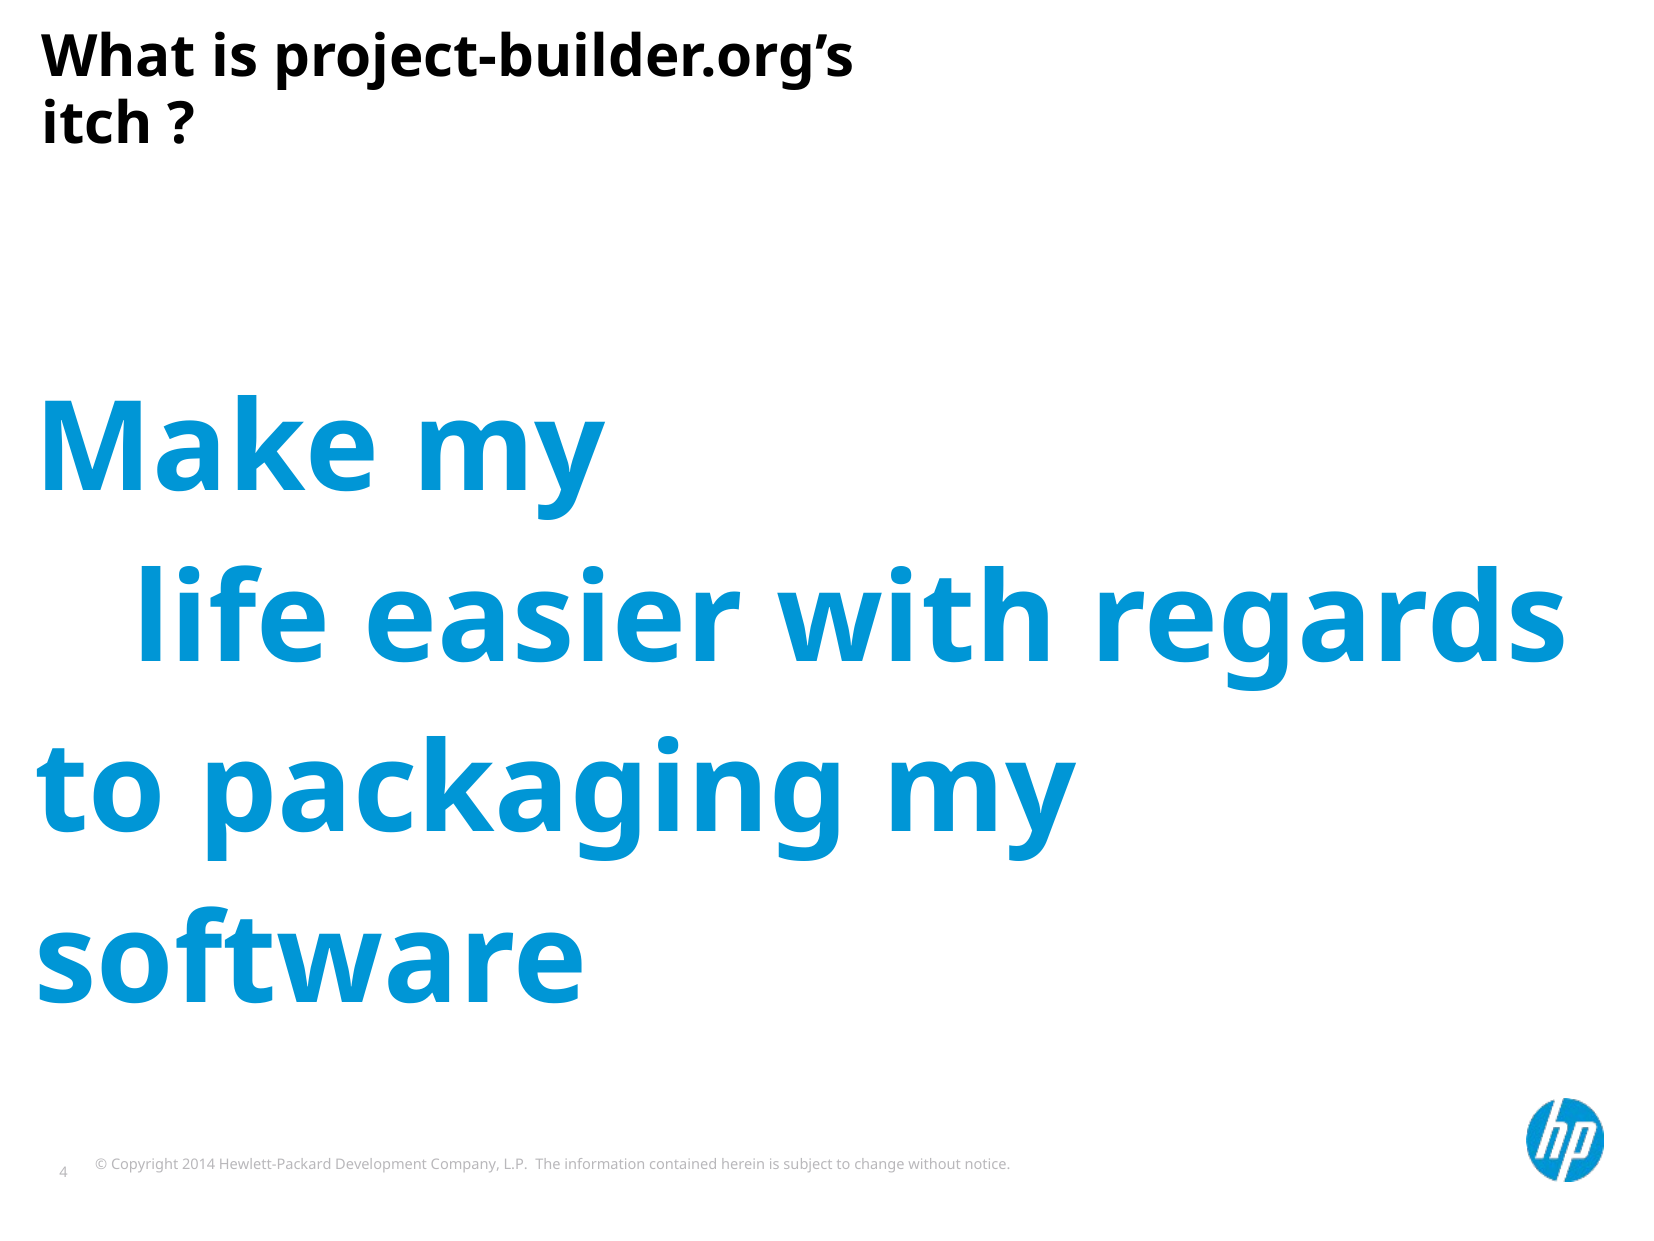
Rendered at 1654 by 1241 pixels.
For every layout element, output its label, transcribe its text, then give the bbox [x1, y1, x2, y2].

title What is project-builder.org’s itch ? [41, 8, 955, 171]
picture [1526, 1098, 1568, 1159]
picture [1573, 1148, 1604, 1182]
picture [1568, 1098, 1604, 1132]
list Make my life easier with regards to packaging my software [34, 356, 1642, 982]
picture [1526, 1122, 1597, 1182]
